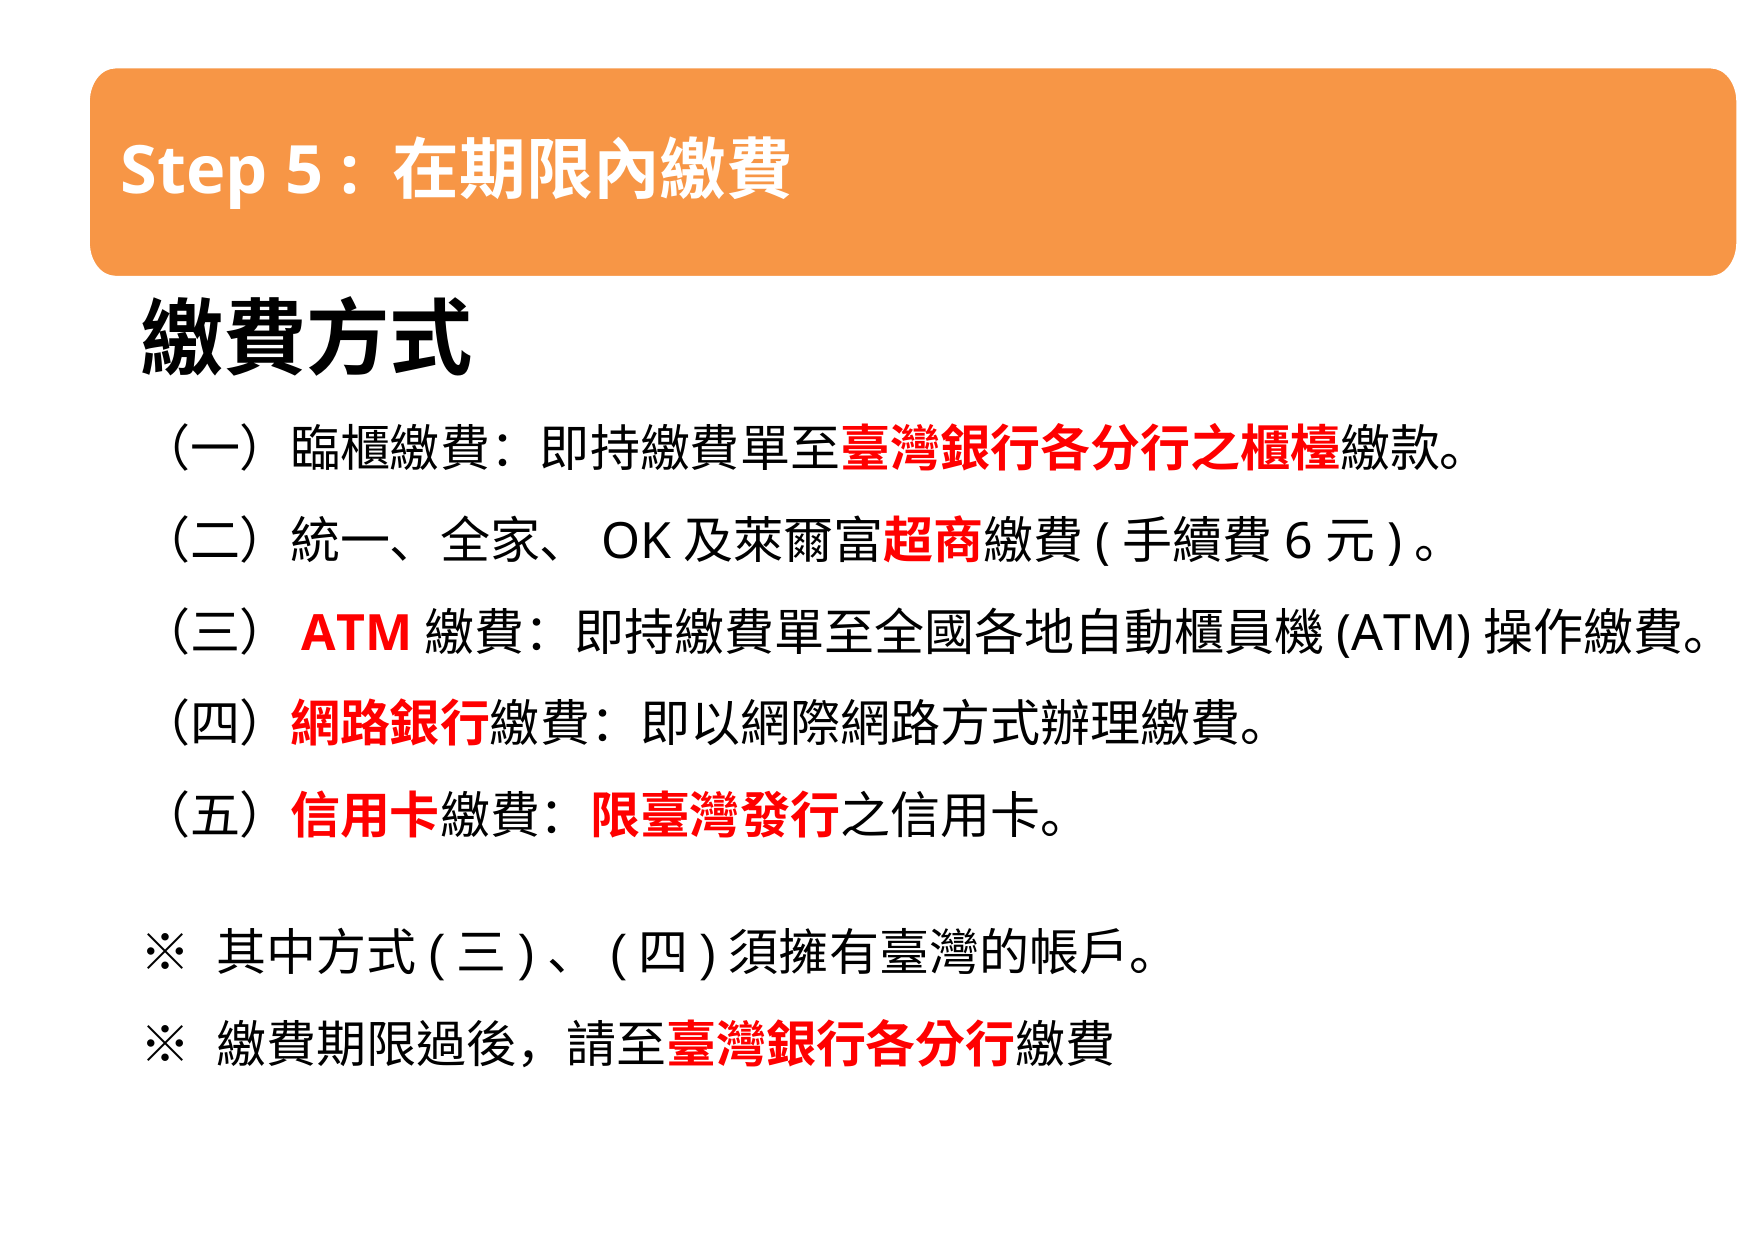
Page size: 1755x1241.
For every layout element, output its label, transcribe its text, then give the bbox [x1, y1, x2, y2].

text_box 繳費方式 （一）臨櫃繳費：即持繳費單至臺灣銀行各分行之櫃檯繳款。 （二）統一、全家、OK及萊爾富超商繳費(手續費6元)。 （三）ATM繳費：即持繳費單至全國各地自動櫃員機(ATM)操作繳費。 （四）網路銀行繳費：即以網際網路方式辦理繳費。 （五）信用卡繳費：限臺灣發行之信用卡。 ※ 其中方式(三)、(四)須擁有臺灣的帳戶。 ※ 繳費期限過後，請至臺灣銀行各分行繳費 [124, 325, 1755, 915]
text_box Step 5 : 在期限內繳費 [87, 66, 1739, 278]
